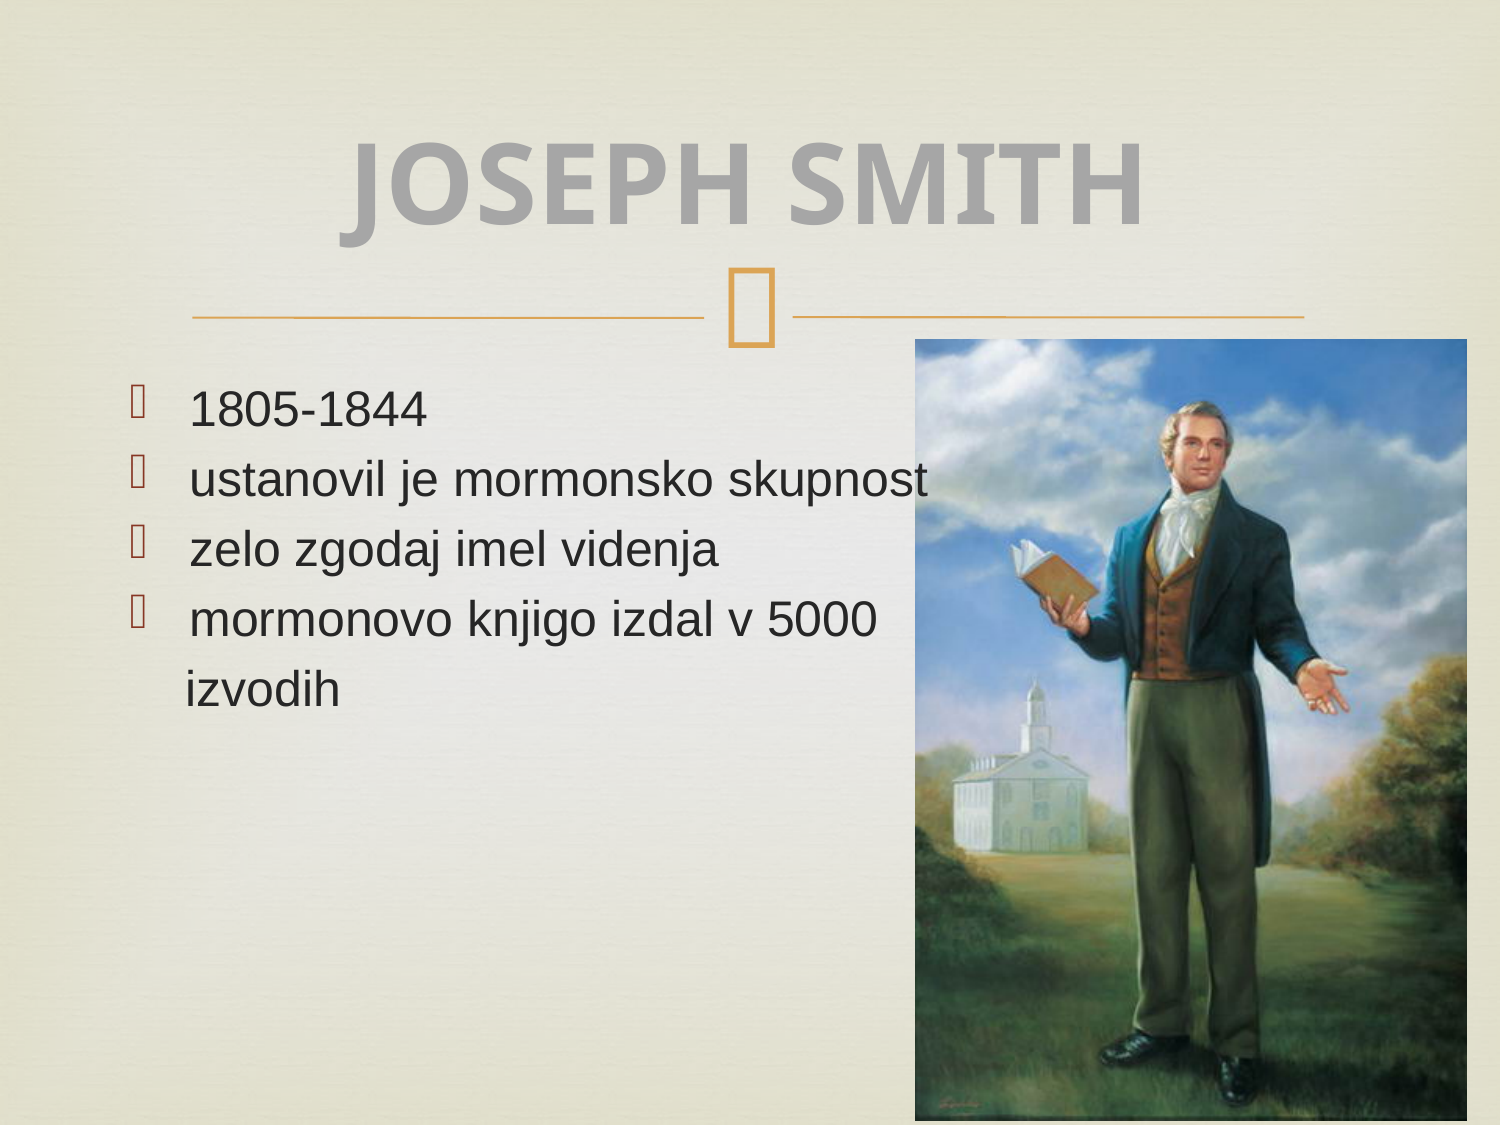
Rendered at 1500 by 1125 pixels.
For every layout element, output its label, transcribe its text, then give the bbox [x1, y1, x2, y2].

list 1805-1844 ustanovil je mormonsko skupnost zelo zgodaj imel videnja mormonovo knjigo izdal v 5000 izvodih [114, 368, 1386, 1005]
picture [915, 339, 1467, 1121]
title JOSEPH SMITH [112, 93, 1386, 267]
